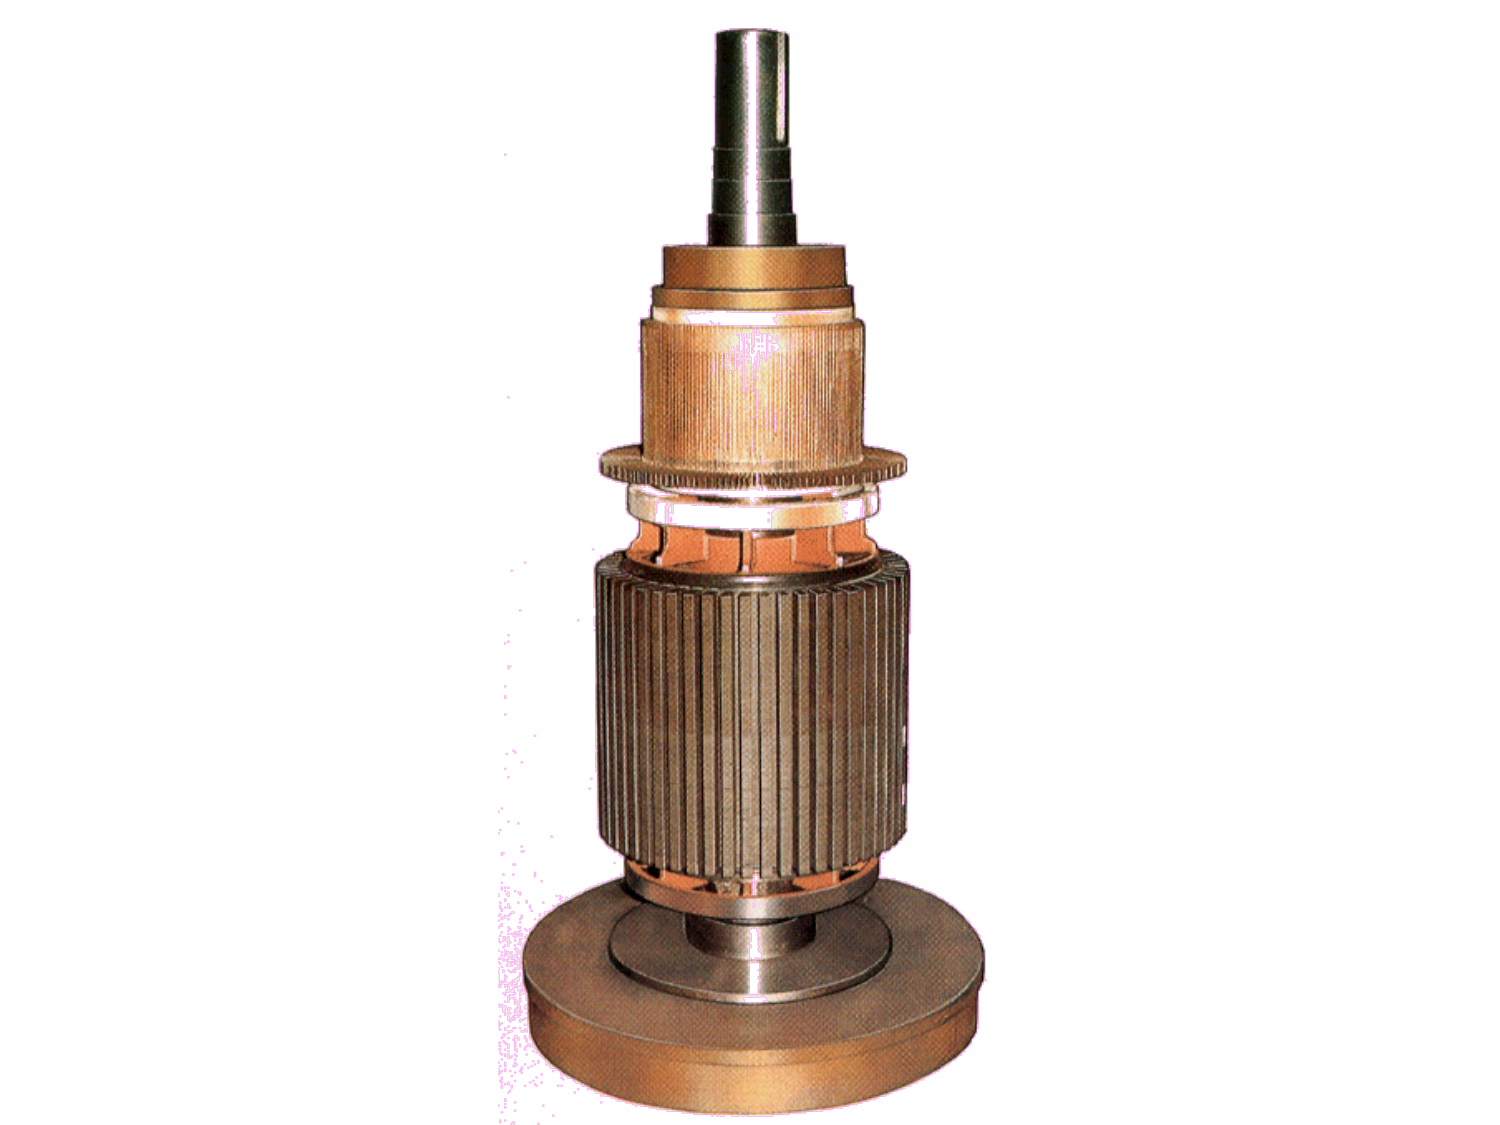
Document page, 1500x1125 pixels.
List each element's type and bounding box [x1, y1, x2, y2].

picture [498, 0, 1002, 1125]
